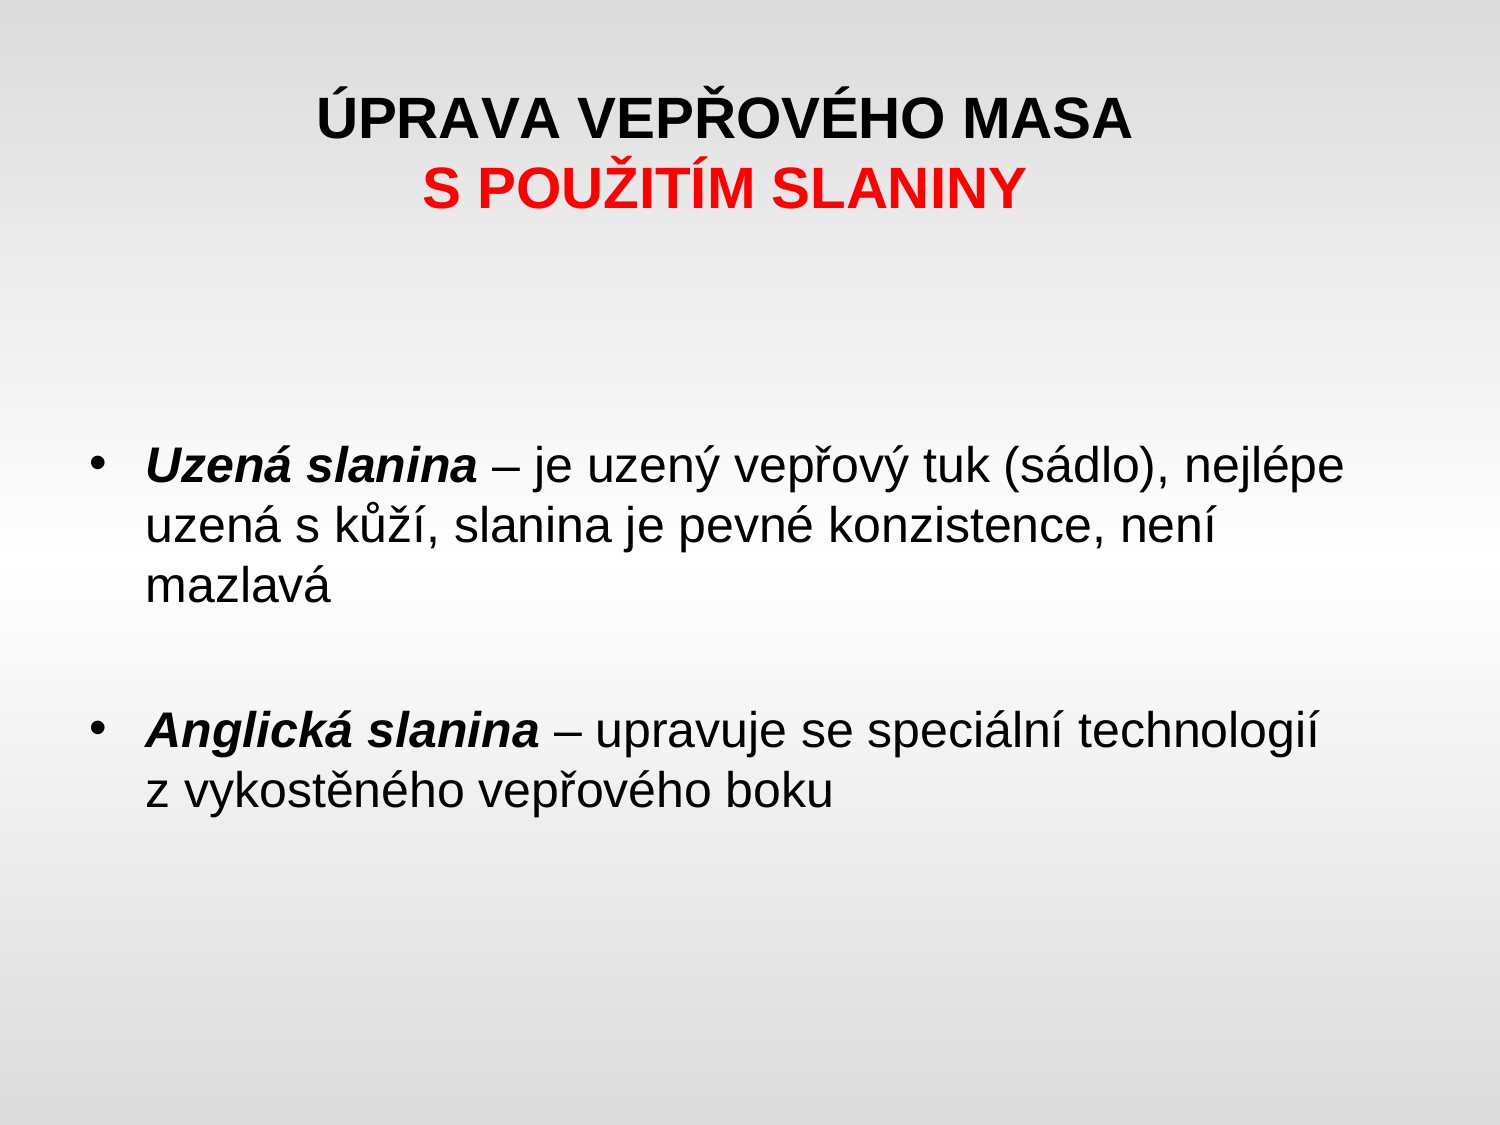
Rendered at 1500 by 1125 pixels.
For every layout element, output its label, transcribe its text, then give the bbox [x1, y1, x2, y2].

list Uzená slanina – je uzený vepřový tuk (sádlo), nejlépe uzená s kůží, slanina je pevné konzistence, není mazlavá Anglická slanina – upravuje se speciální technologií z vykostěného vepřového boku [74, 425, 1400, 863]
title ÚPRAVA VEPŘOVÉHO MASA S POUŽITÍM SLANINY [74, 72, 1375, 228]
